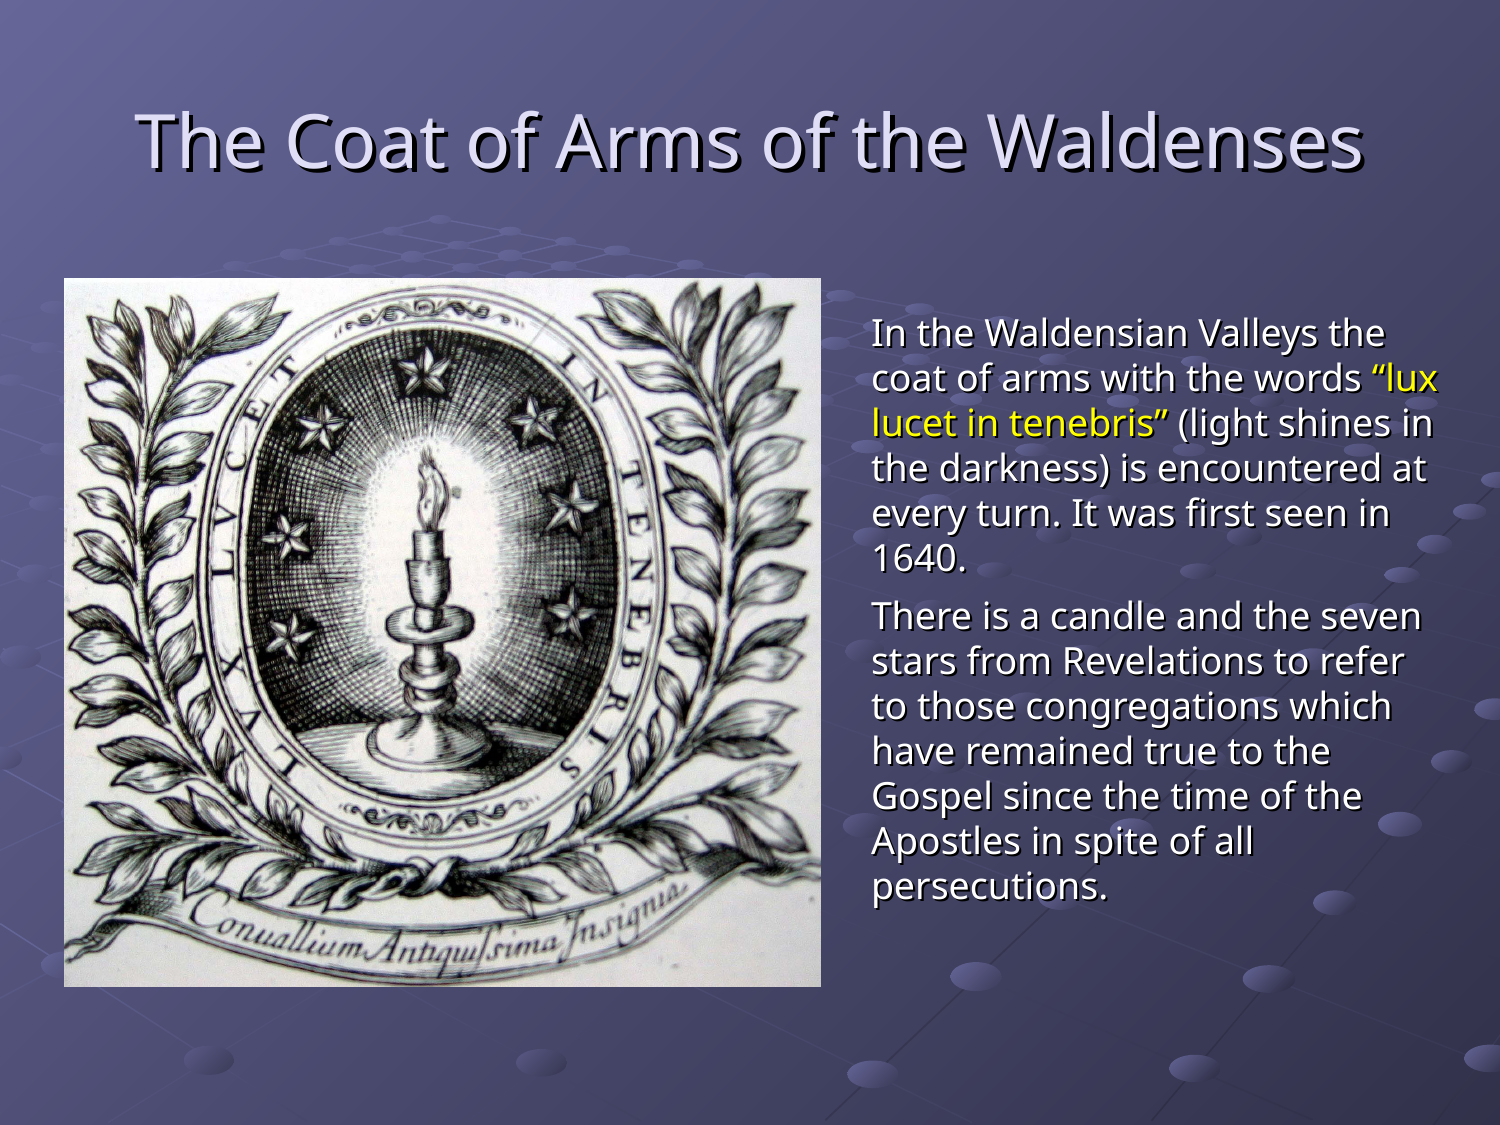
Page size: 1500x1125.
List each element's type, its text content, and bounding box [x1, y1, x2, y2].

title The Coat of Arms of the Waldenses [0, 45, 1500, 233]
picture [64, 278, 821, 987]
text_box In the Waldensian Valleys the coat of arms with the words “lux lucet in tenebris” (light shines in the darkness) is encountered at every turn. It was first seen in 1640. There is a candle and the seven stars from Revelations to refer to those congregations which have remained true to the Gospel since the time of the Apostles in spite of all persecutions. [856, 301, 1459, 915]
